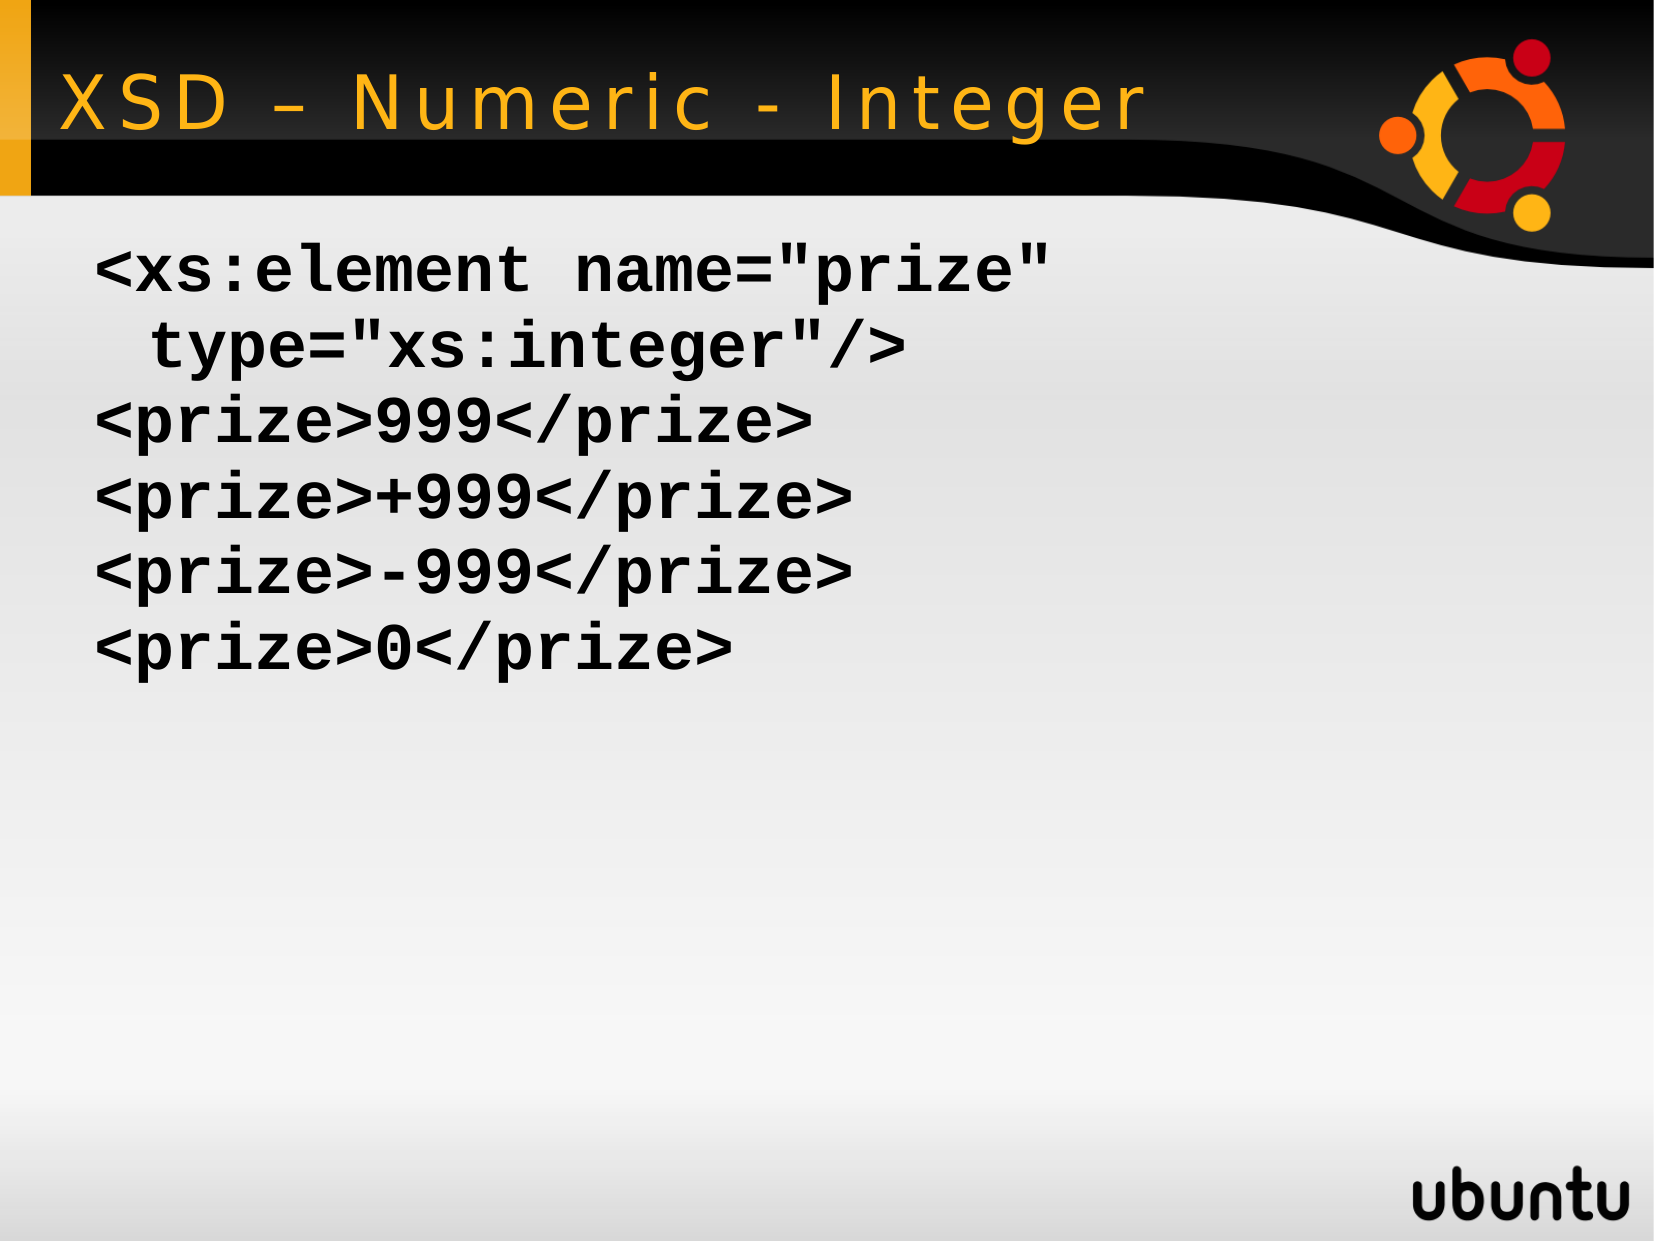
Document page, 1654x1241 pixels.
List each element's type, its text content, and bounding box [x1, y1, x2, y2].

list <xs:element name="prize" type="xs:integer"/> <prize>999</prize> <prize>+999</prize> <prize>-999</prize> <prize>0</prize> [76, 236, 1565, 1055]
picture [0, 0, 1654, 1241]
title XSD – Numeric - Integer [59, 29, 1270, 178]
